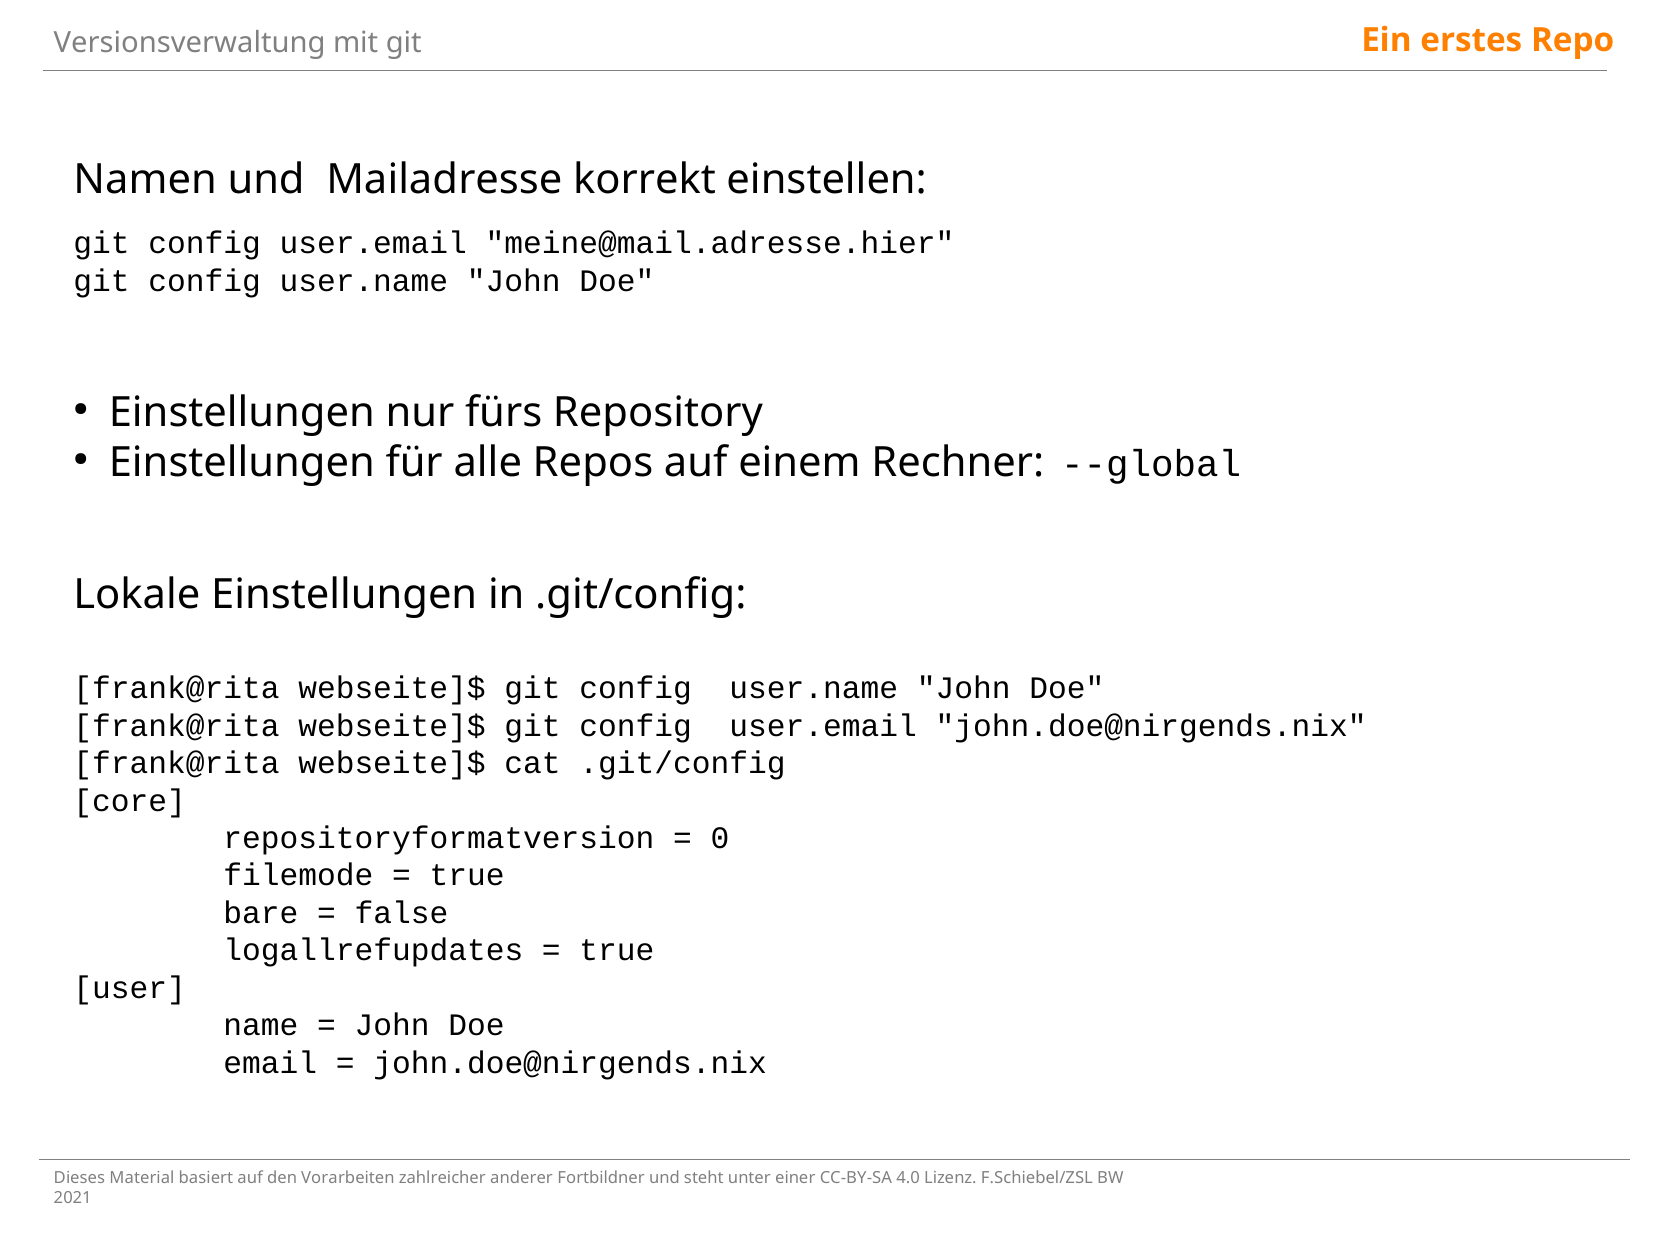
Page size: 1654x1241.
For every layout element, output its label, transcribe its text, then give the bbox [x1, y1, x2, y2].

text_box Versionsverwaltung mit git [39, 15, 1315, 79]
text_box Namen und Mailadresse korrekt einstellen: git config user.email "meine@mail.adresse.hier" git config user.name "John Doe" Einstellungen nur fürs Repository Einstellungen für alle Repos auf einem Rechner: --global Lokale Einstellungen in .git/config: [frank@rita webseite]$ git config user.name "John Doe" [frank@rita webseite]$ git config user.email "john.doe@nirgends.nix" [frank@rita webseite]$ cat .git/config [core] repositoryformatversion = 0 filemode = true bare = false logallrefupdates = true [user] name = John Doe email = john.doe@nirgends.nix [58, 144, 1571, 1087]
text_box Ein erstes Repo [1346, 10, 1623, 66]
